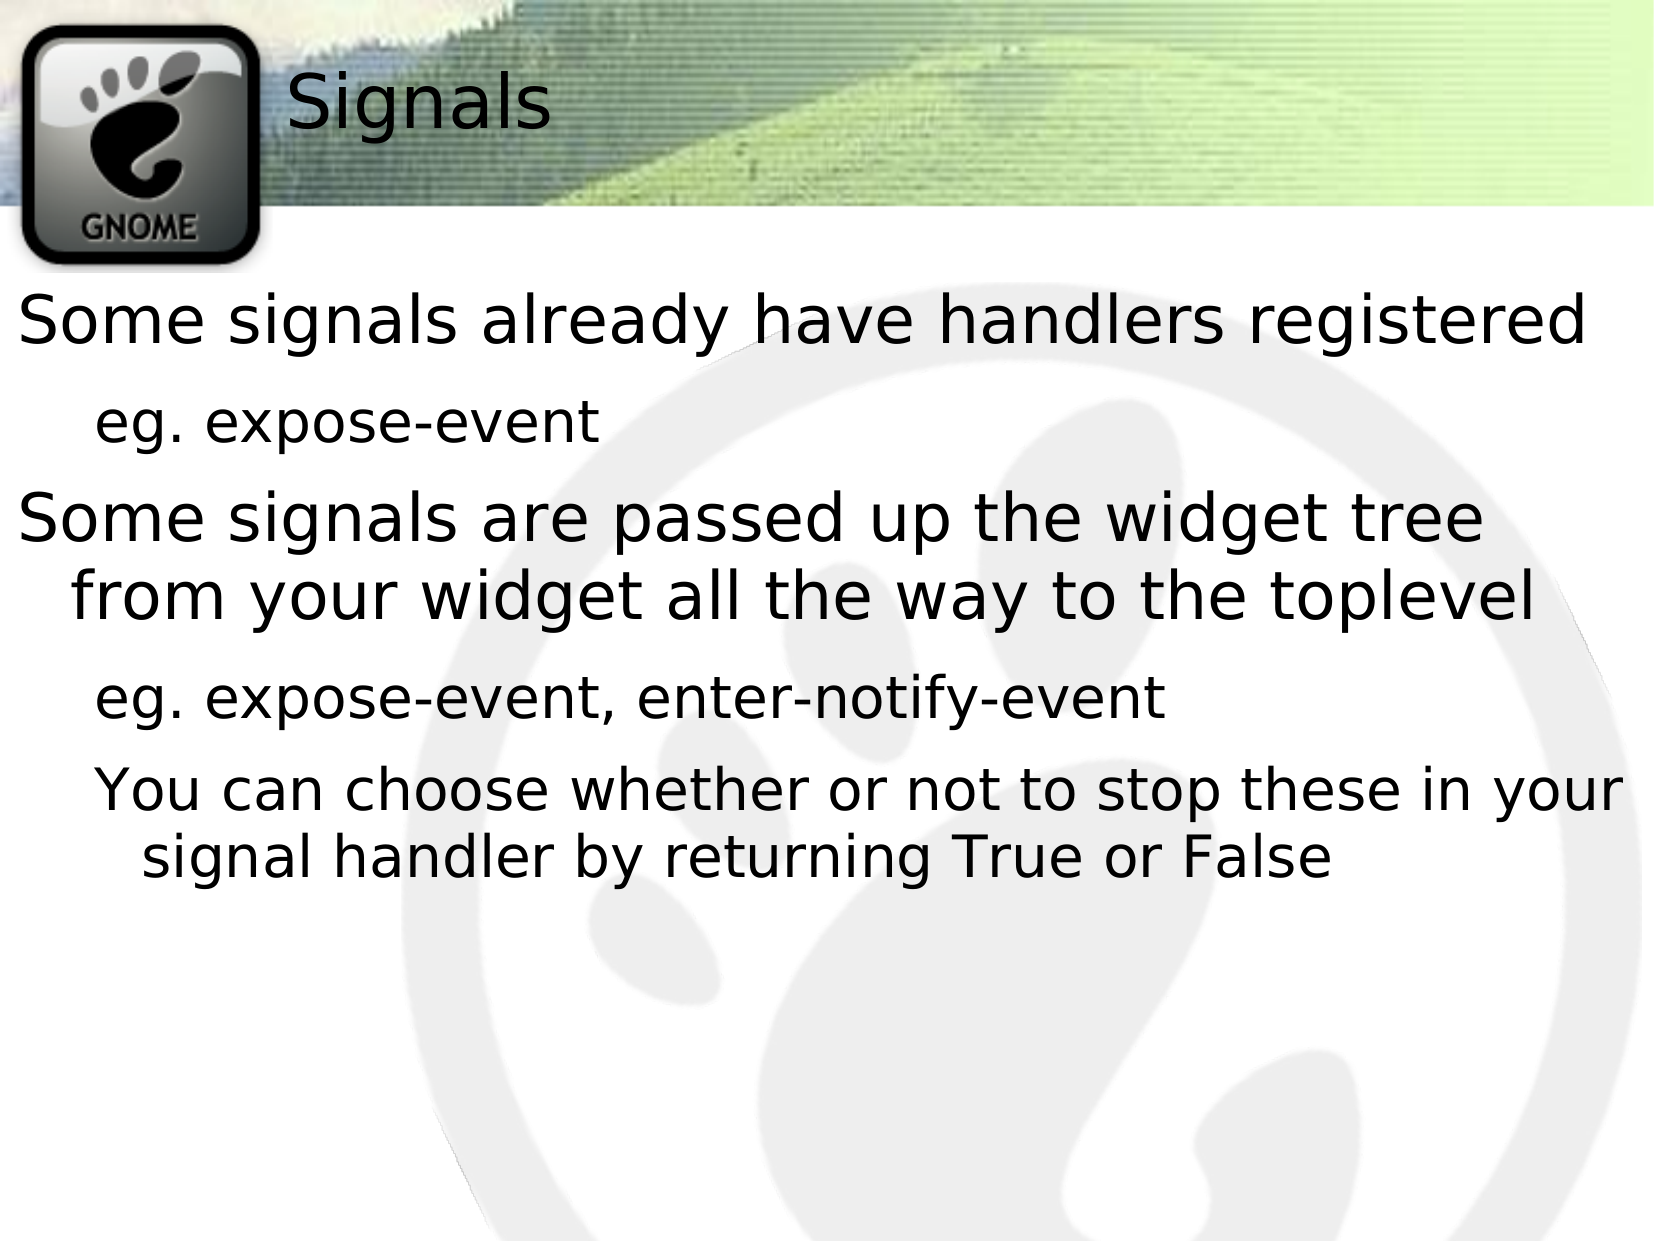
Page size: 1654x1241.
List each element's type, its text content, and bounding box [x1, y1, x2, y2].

picture [0, 207, 1654, 273]
list Some signals already have handlers registered eg. expose-event Some signals are passed up the widget tree from your widget all the way to the toplevel eg. expose-event, enter-notify-event You can choose whether or not to stop these in your signal handler by returning True or False [0, 281, 1654, 1241]
title Signals [0, 0, 1654, 207]
